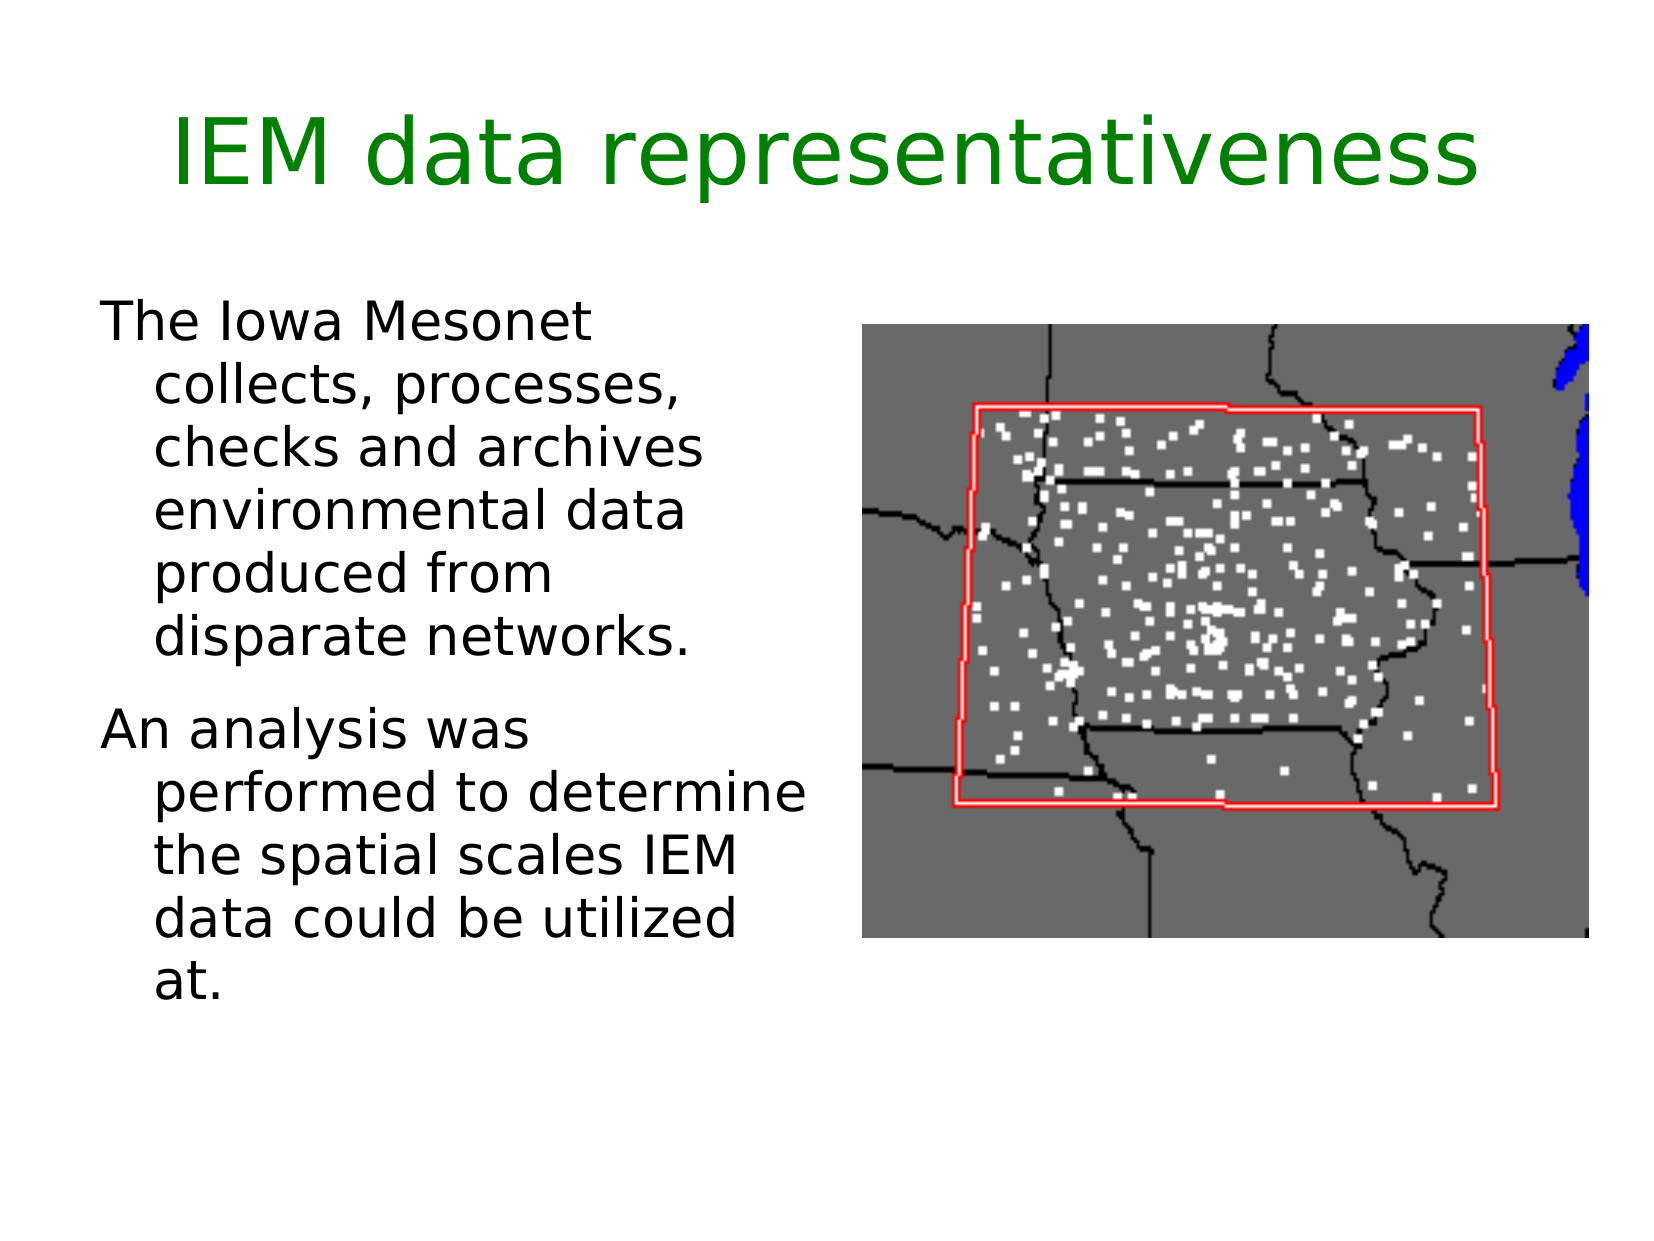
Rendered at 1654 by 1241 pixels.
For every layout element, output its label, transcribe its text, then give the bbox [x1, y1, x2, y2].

picture [862, 324, 1589, 938]
list The Iowa Mesonet collects, processes, checks and archives environmental data produced from disparate networks. An analysis was performed to determine the spatial scales IEM data could be utilized at. [82, 290, 809, 1109]
title IEM data representativeness [82, 49, 1571, 257]
